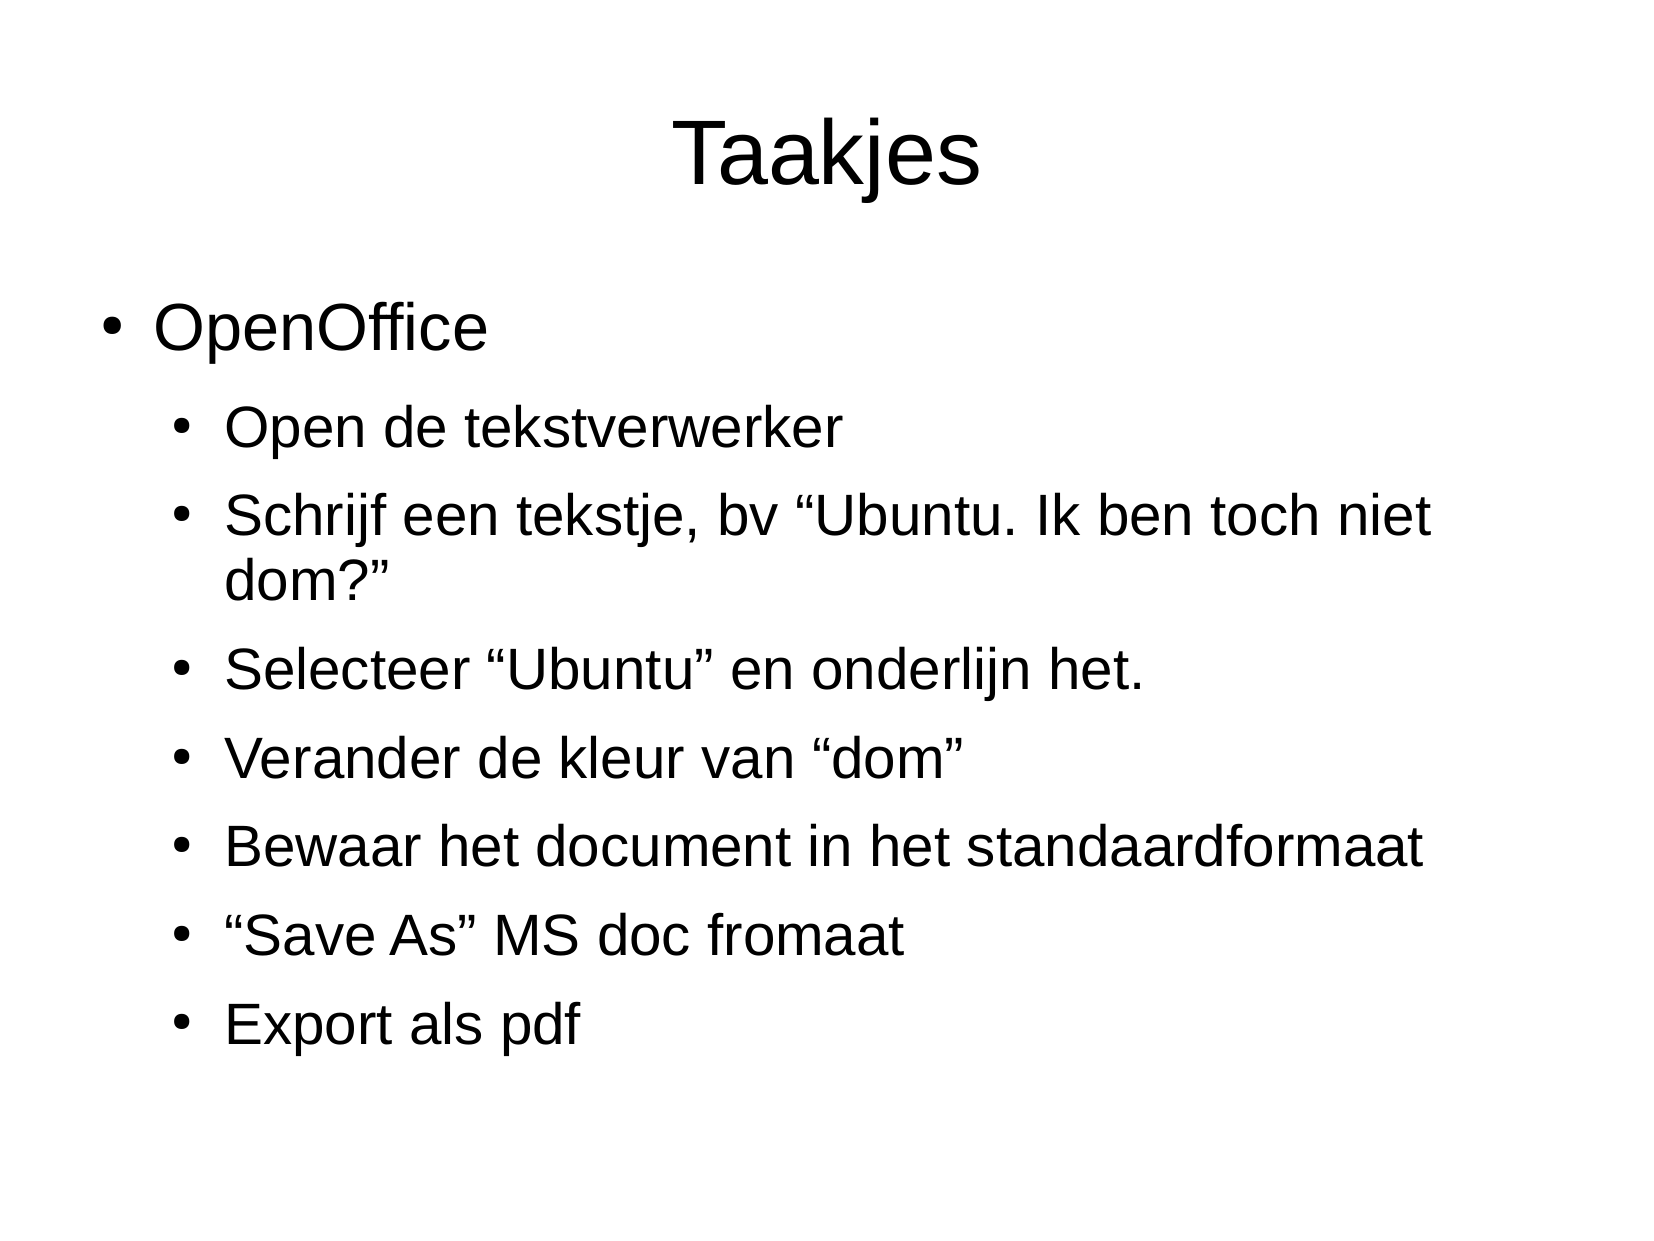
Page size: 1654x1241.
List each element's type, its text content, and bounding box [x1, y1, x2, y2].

title Taakjes [82, 56, 1571, 250]
list OpenOffice Open de tekstverwerker Schrijf een tekstje, bv “Ubuntu. Ik ben toch niet dom?” Selecteer “Ubuntu” en onderlijn het. Verander de kleur van “dom” Bewaar het document in het standaardformaat “Save As” MS doc fromaat Export als pdf [82, 290, 1571, 1109]
